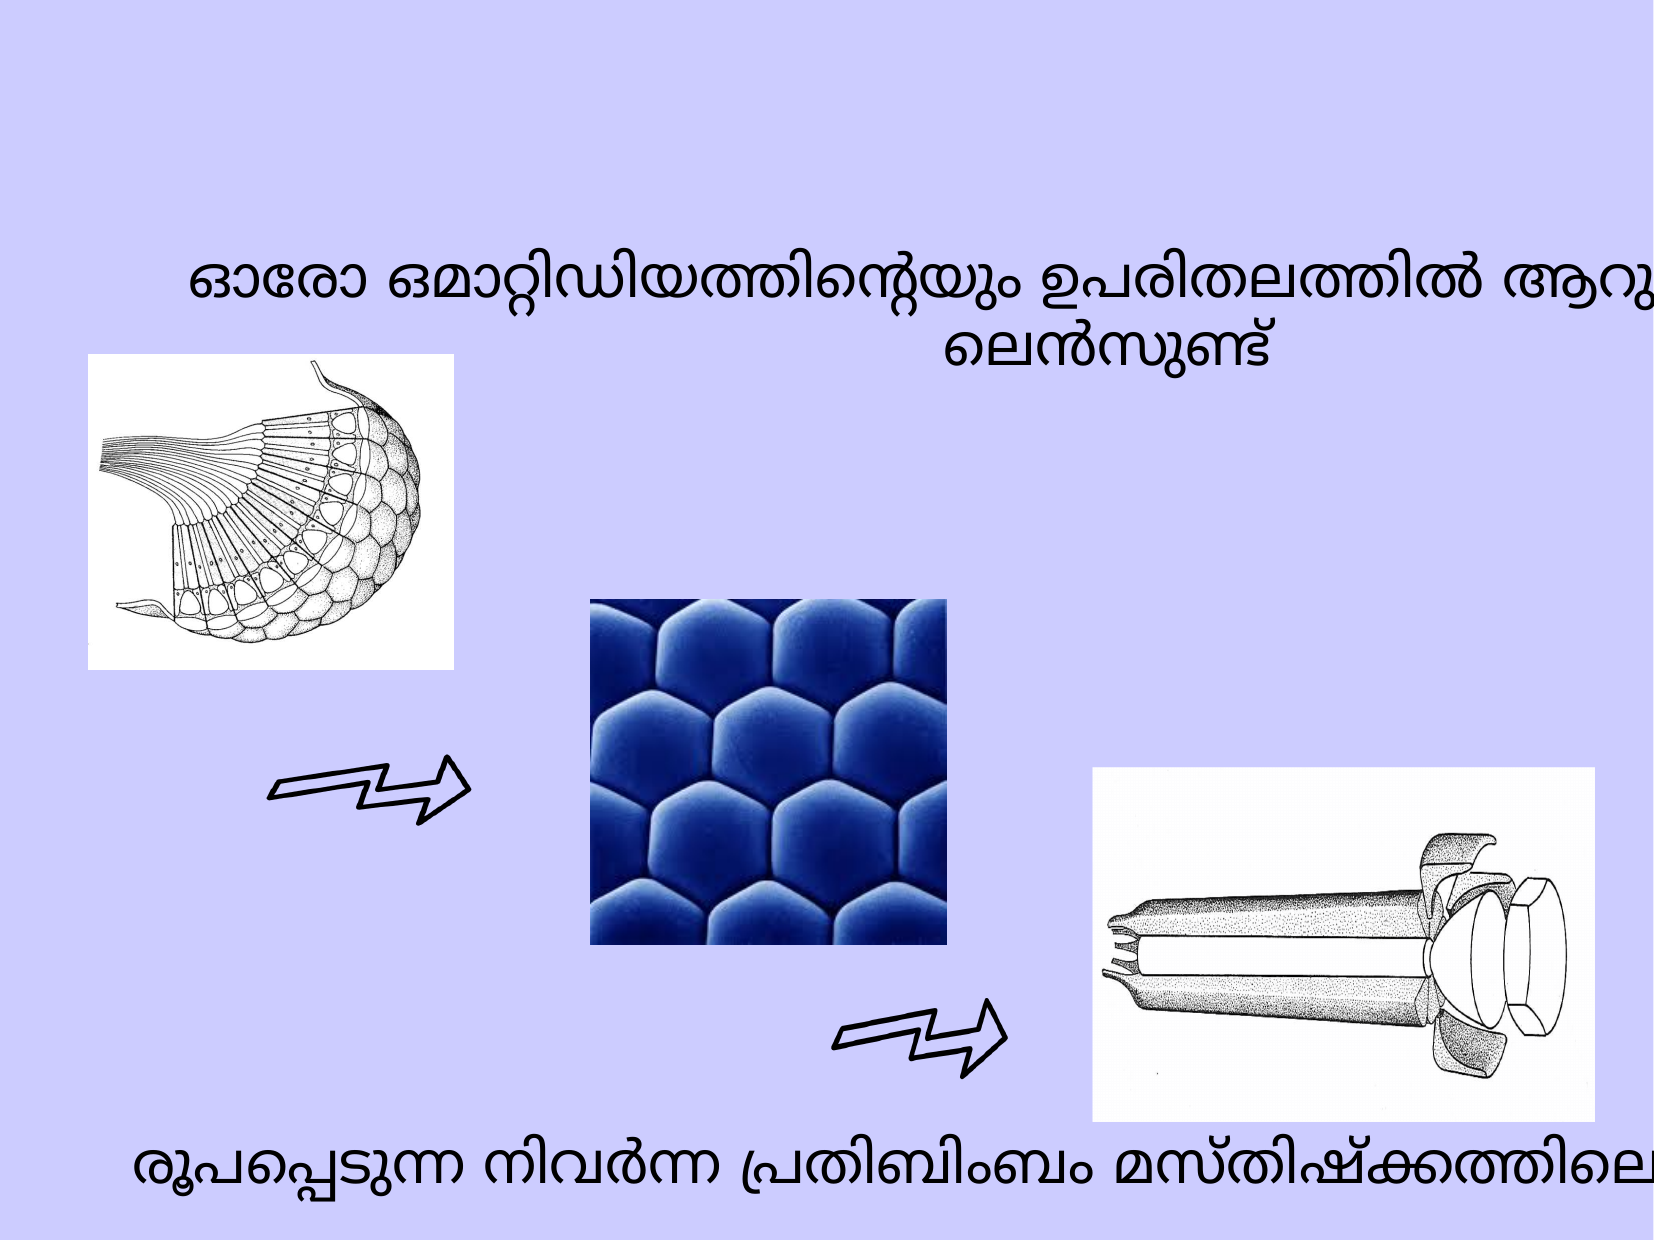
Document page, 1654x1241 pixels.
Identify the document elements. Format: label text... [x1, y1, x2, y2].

picture [88, 354, 454, 670]
picture [223, 679, 502, 916]
text_box രൂപപ്പെടുന്ന നിവര്‍ന്ന പ്രതിബിംബം മസ്തിഷ്ക്കത്തിലെത്തുന്നു. [118, 1122, 1435, 1205]
picture [1092, 767, 1595, 1123]
text_box ഓരോ ഒമാറ്റിഡിയത്തിന്റെയും ഉപരിതലത്തില്‍ ആറുവശങ്ങളുള്ള ലെന്‍സുണ്ട് [174, 236, 1615, 387]
picture [590, 599, 1034, 1122]
